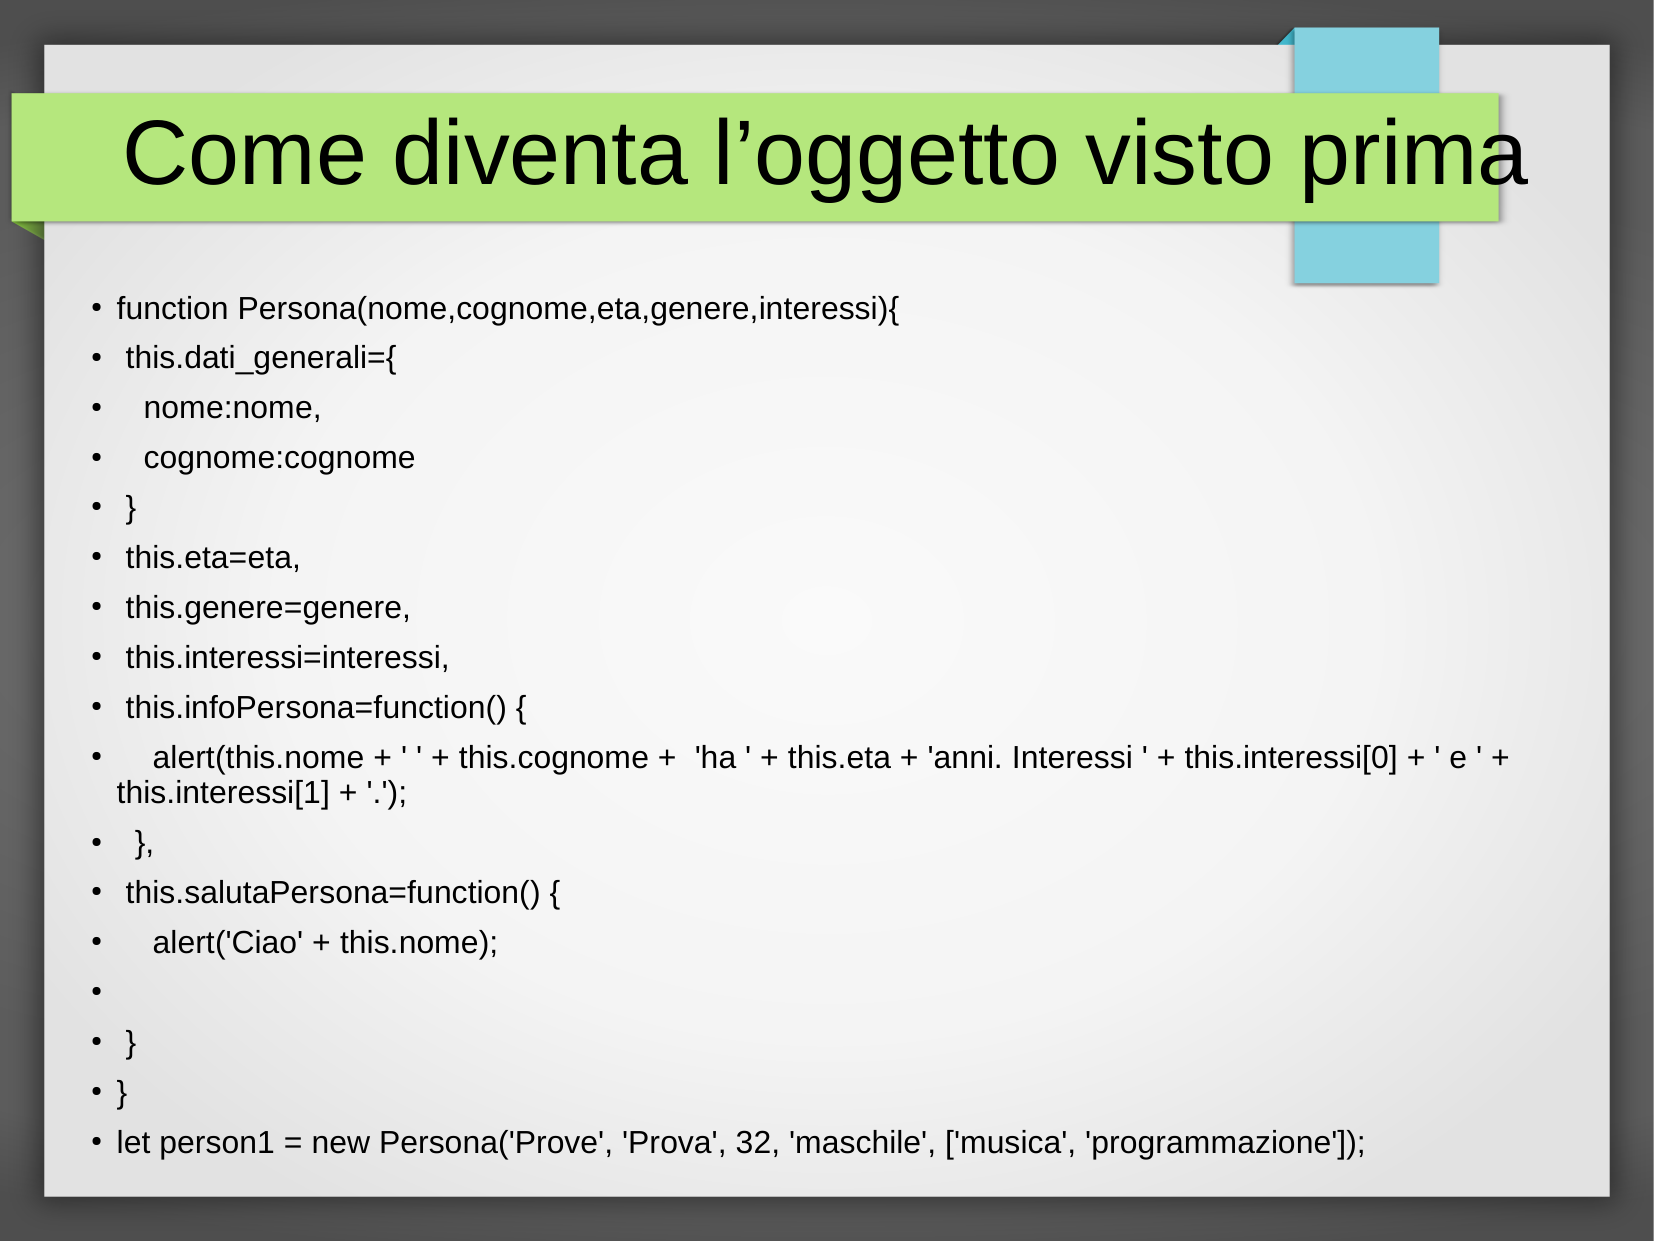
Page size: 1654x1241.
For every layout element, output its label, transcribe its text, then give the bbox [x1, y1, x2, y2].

picture [0, 0, 1654, 1241]
title Come diventa l’oggetto visto prima [82, 49, 1571, 257]
list function Persona(nome,cognome,eta,genere,interessi){ this.dati_generali={ nome:nome, cognome:cognome } this.eta=eta, this.genere=genere, this.interessi=interessi, this.infoPersona=function() { alert(this.nome + ' ' + this.cognome + 'ha ' + this.eta + 'anni. Interessi ' + this.interessi[0] + ' e ' + this.interessi[1] + '.'); }, this.salutaPersona=function() { alert('Ciao' + this.nome); } } let person1 = new Persona('Prove', 'Prova', 32, 'maschile', ['musica', 'programmazione']); [82, 290, 1571, 1182]
